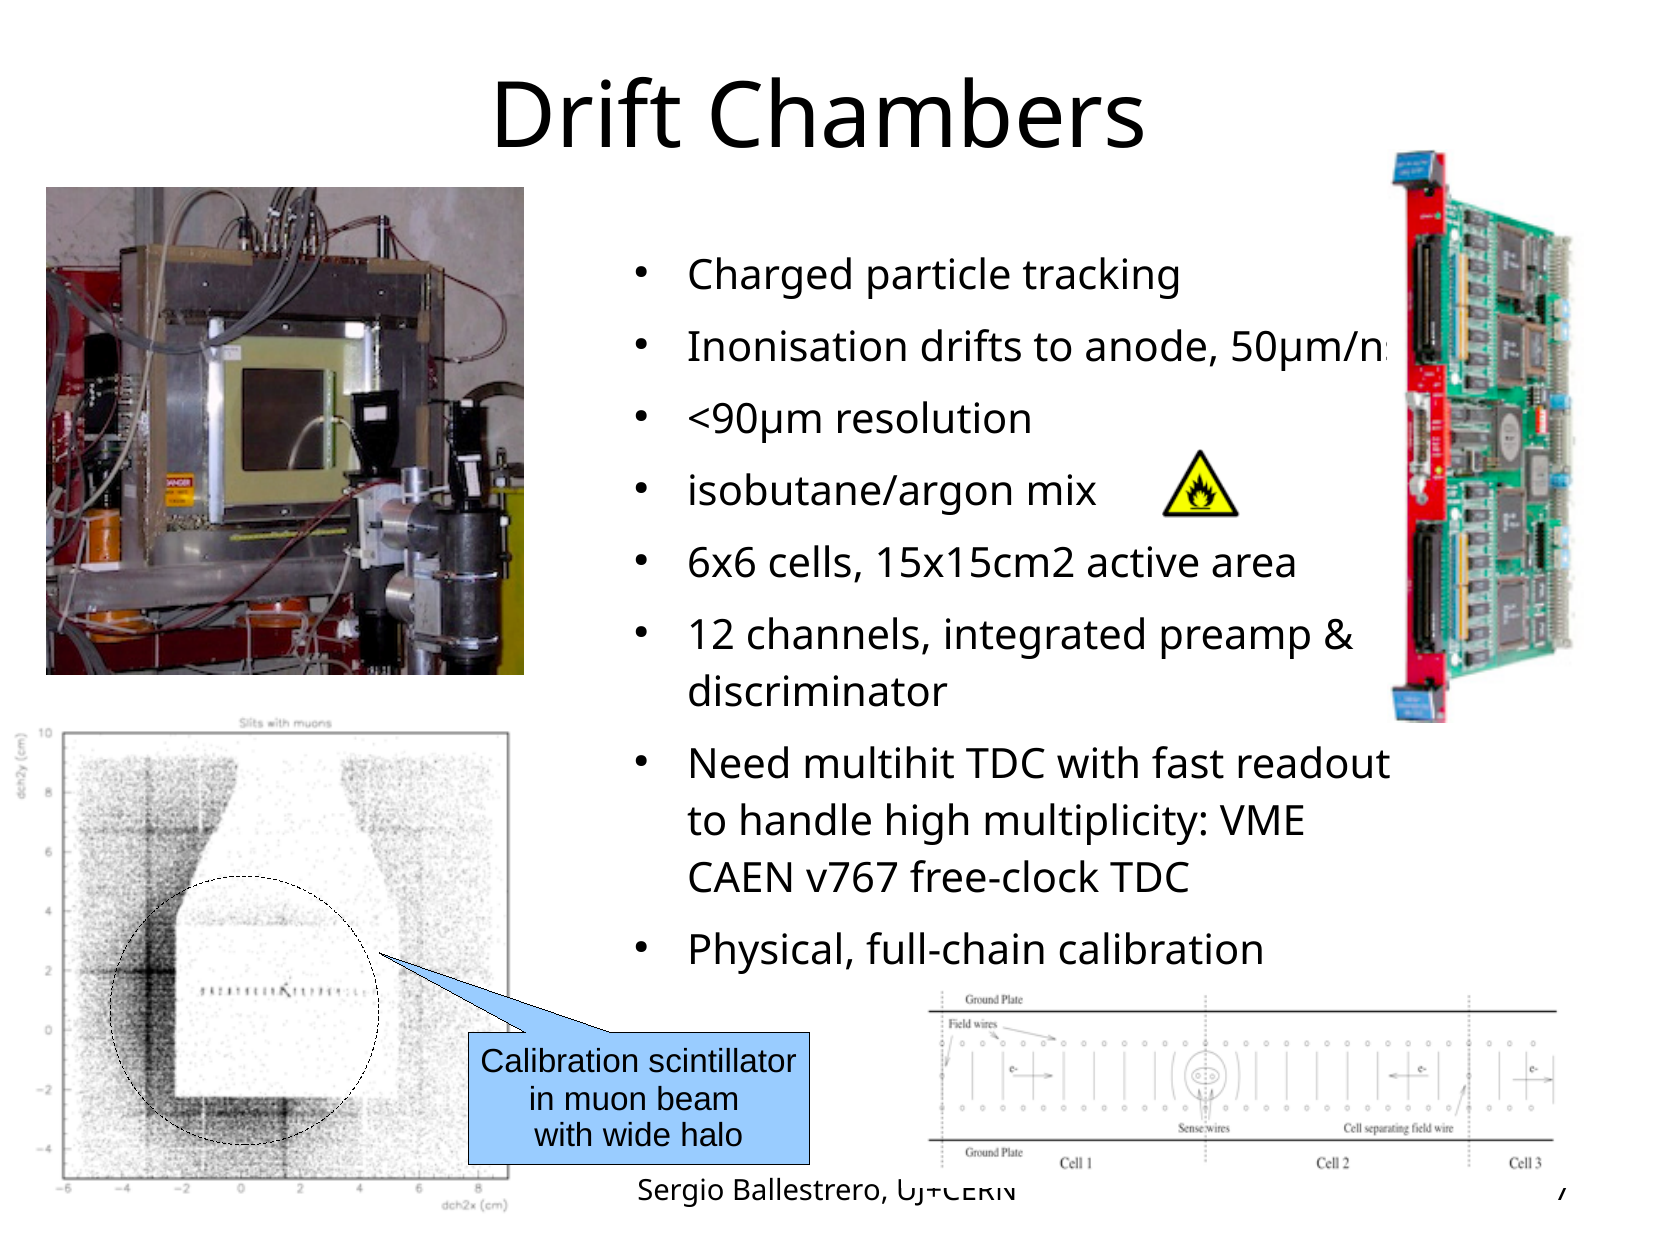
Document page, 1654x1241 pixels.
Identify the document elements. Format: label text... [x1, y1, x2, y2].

picture [46, 187, 524, 676]
title Drift Chambers [75, 37, 1564, 188]
picture [901, 977, 1598, 1188]
picture [1162, 449, 1240, 518]
picture [1387, 149, 1584, 723]
text_box Calibration scintillator in muon beam with wide halo [379, 952, 810, 1165]
list Charged particle tracking Inonisation drifts to anode, 50µm/ns <90µm resolution isobutane/argon mix 6x6 cells, 15x15cm2 active area 12 channels, integrated preamp & discriminator Need multihit TDC with fast readout to handle high multiplicity: VME CAEN v767 free-clock TDC Physical, full-chain calibration [616, 244, 1426, 1013]
picture [0, 699, 548, 1238]
